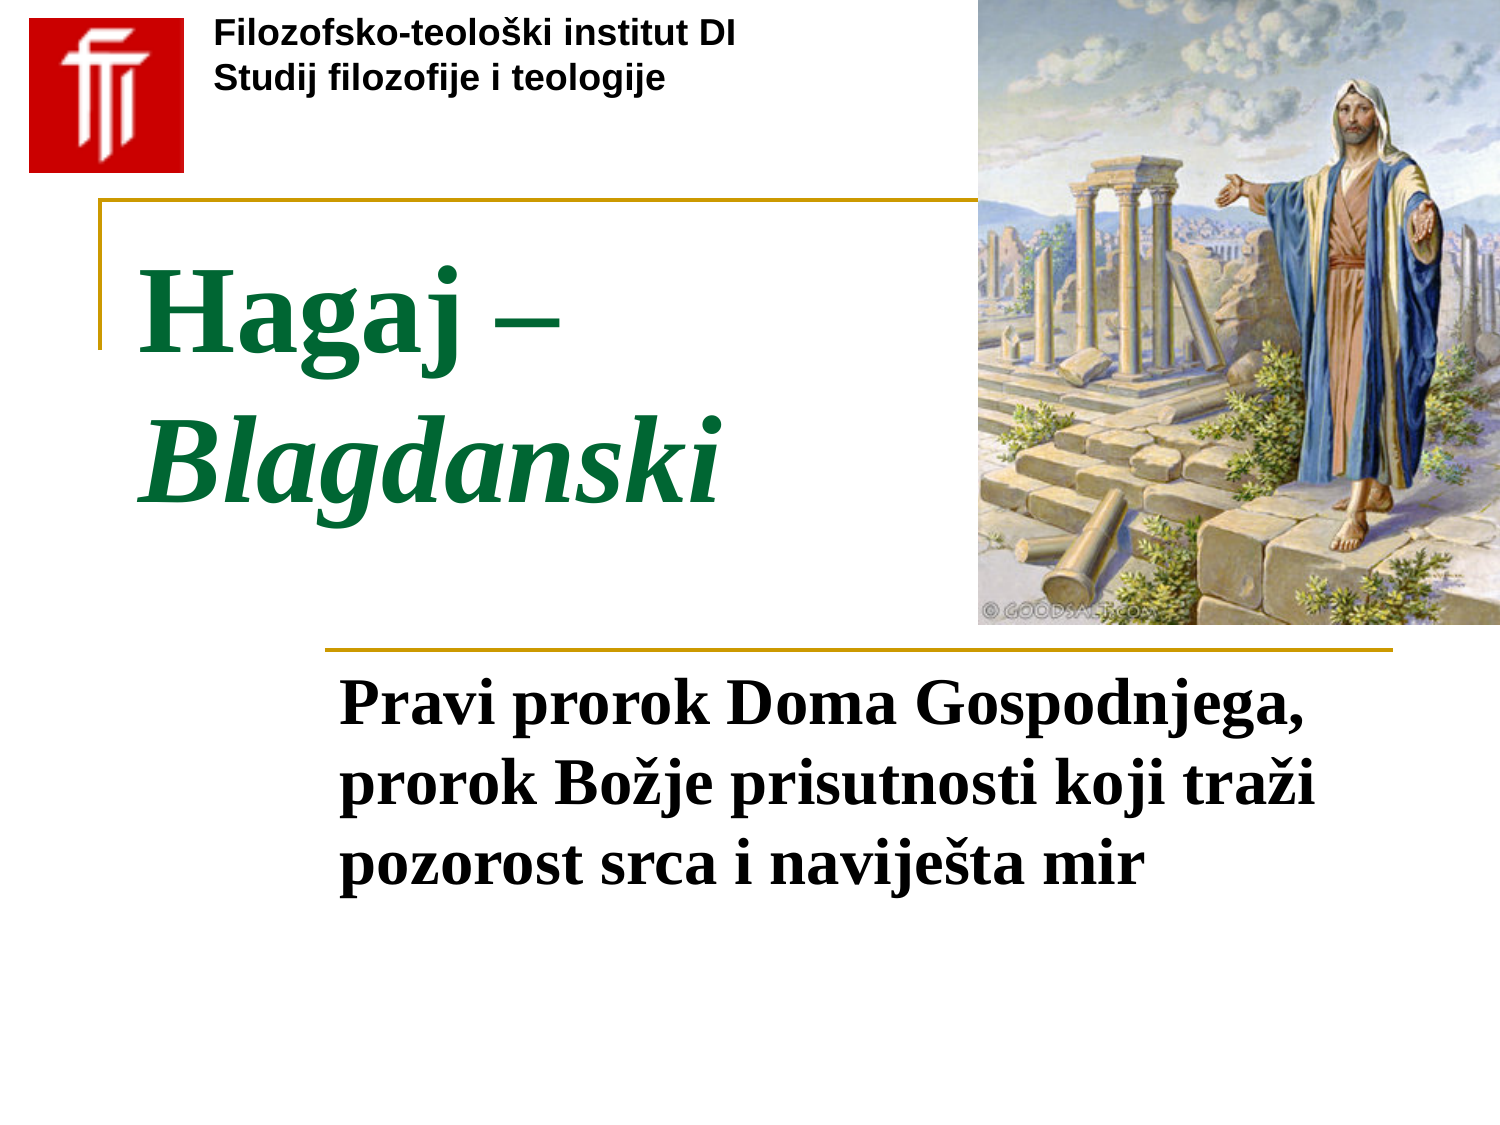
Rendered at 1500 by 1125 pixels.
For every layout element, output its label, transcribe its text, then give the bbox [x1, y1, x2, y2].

subtitle Pravi prorok Doma Gospodnjega, prorok Božje prisutnosti koji traži pozorost srca i naviješta mir [324, 650, 1401, 938]
picture [978, 0, 1500, 625]
title Hagaj – Blagdanski [123, 220, 978, 538]
text_box Filozofsko-teološki institut DI Studij filozofije i teologije [198, 0, 963, 106]
picture [29, 18, 184, 173]
